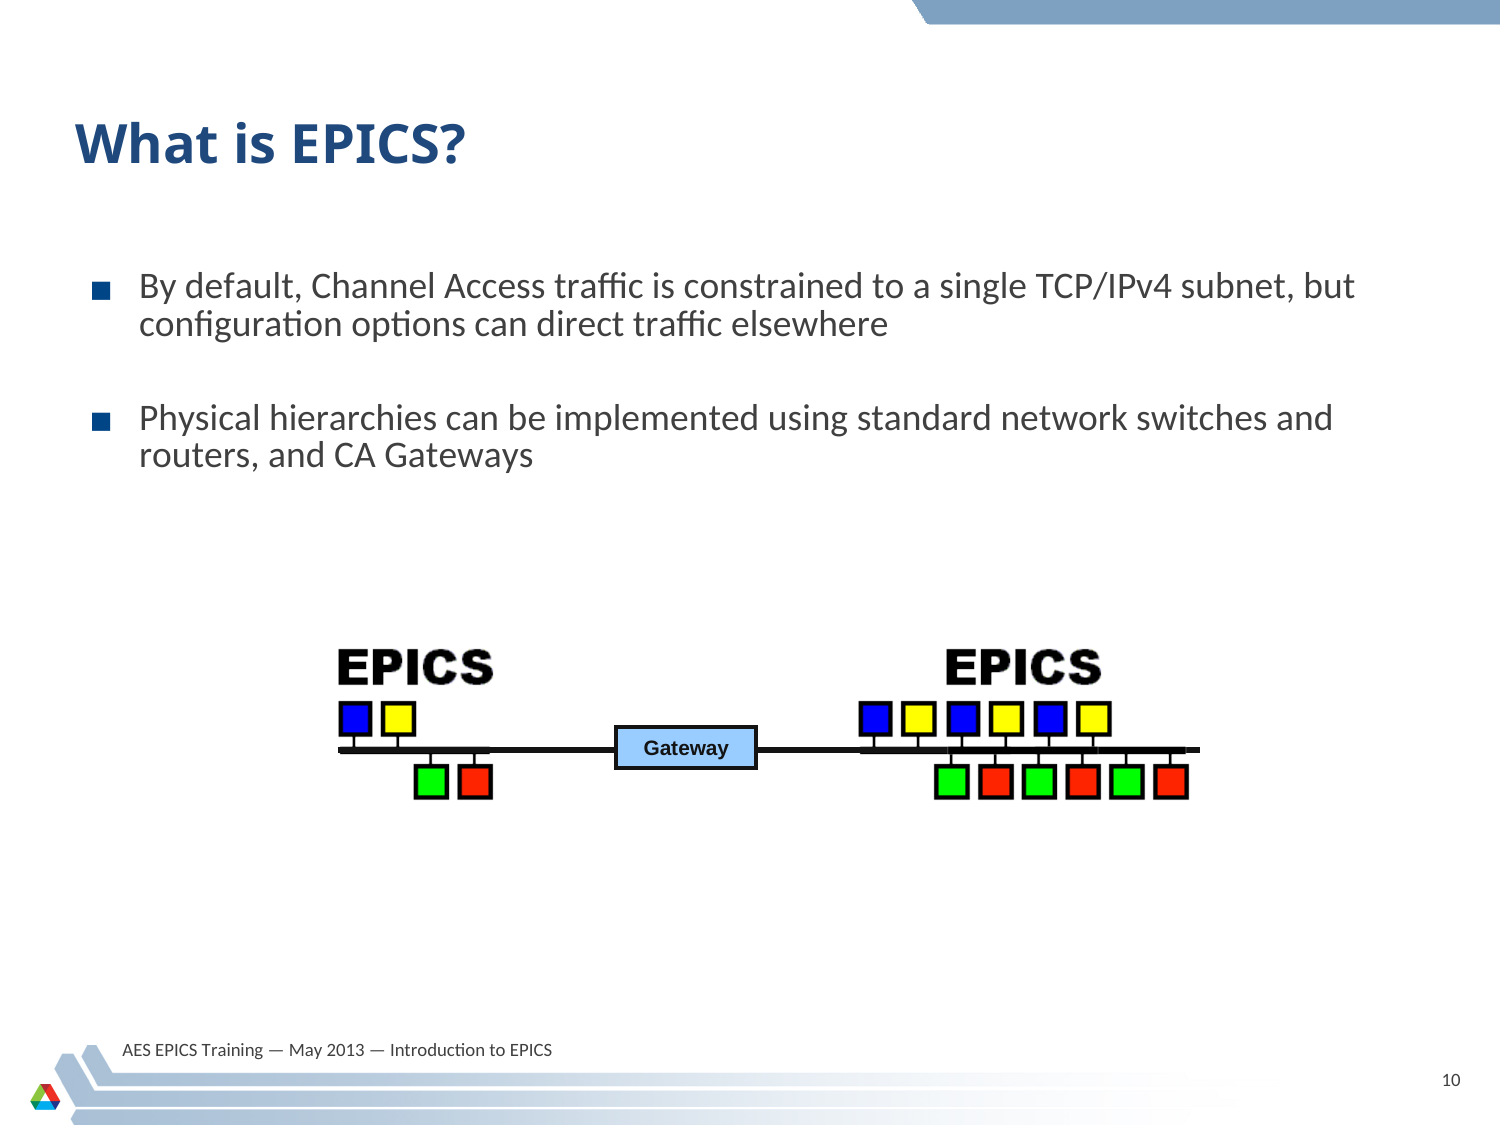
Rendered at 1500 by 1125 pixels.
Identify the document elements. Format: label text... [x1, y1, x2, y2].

picture [857, 646, 1191, 805]
list By default, Channel Access traffic is constrained to a single TCP/IPv4 subnet, but configuration options can direct traffic elsewhere Physical hierarchies can be implemented using standard network switches and routers, and CA Gateways [75, 262, 1426, 1006]
text_box Gateway [616, 727, 757, 768]
picture [0, 0, 1500, 26]
picture [0, 1037, 1500, 1125]
title What is EPICS? [75, 111, 1426, 175]
picture [337, 748, 495, 805]
picture [337, 646, 495, 747]
text_box [844, 631, 1206, 696]
